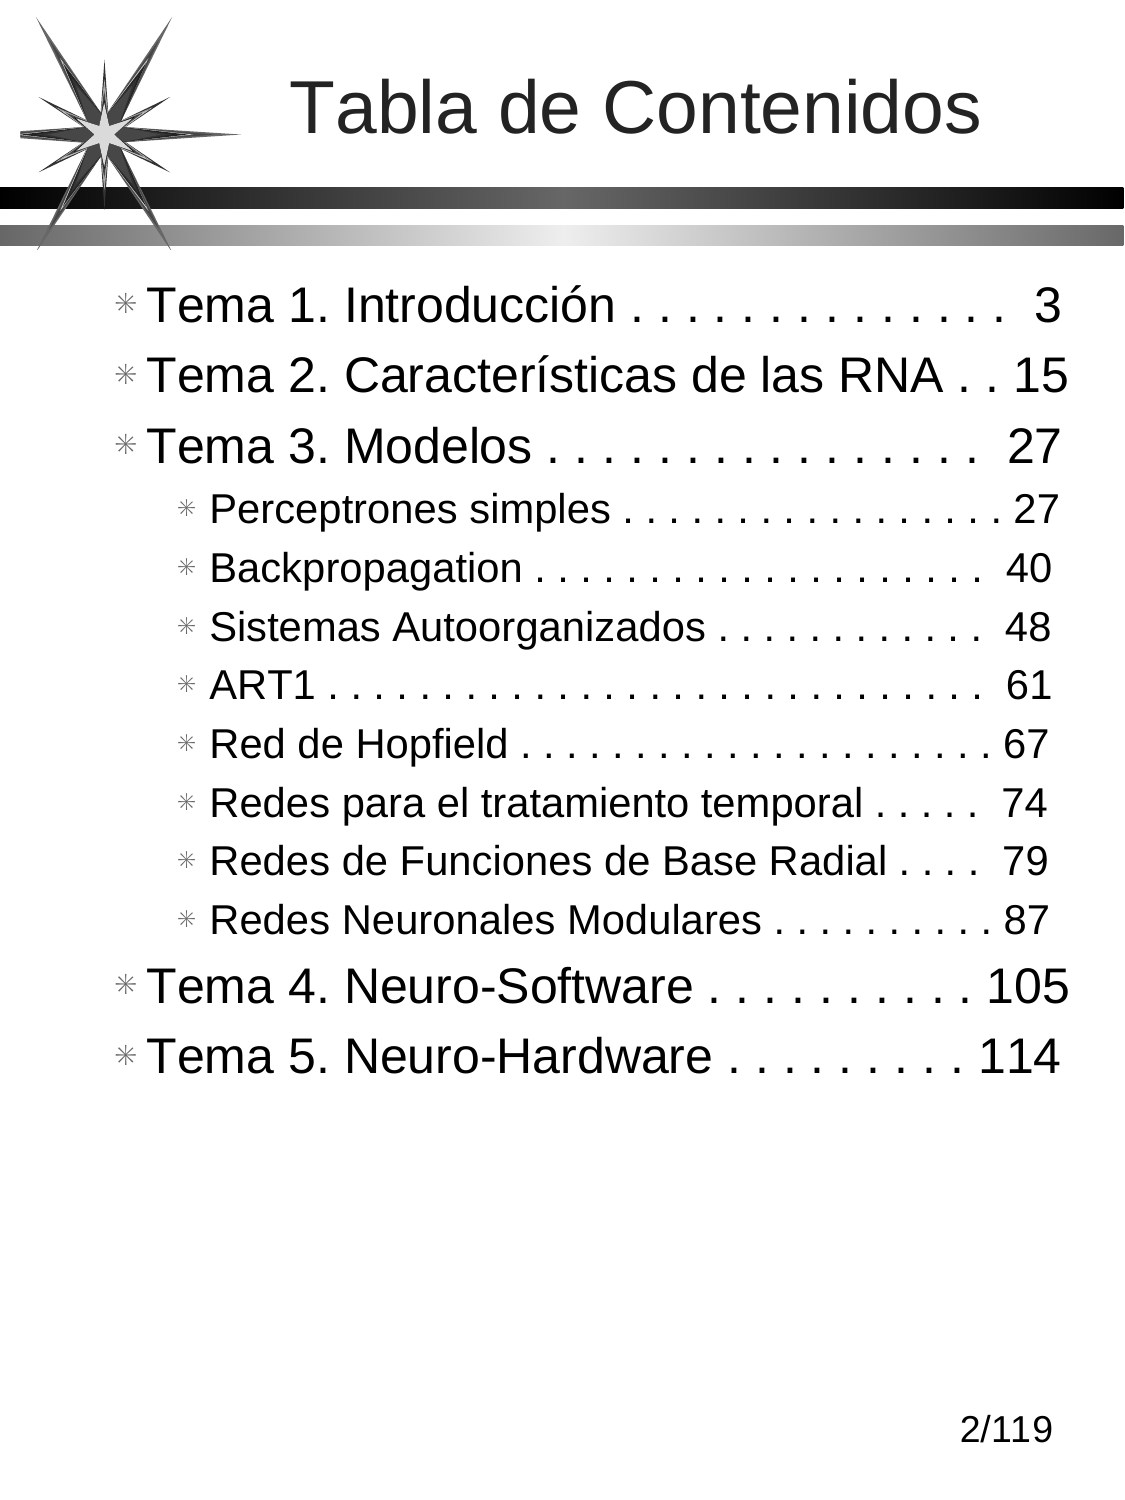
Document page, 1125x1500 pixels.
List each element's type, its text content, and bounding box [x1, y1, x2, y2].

title Tabla de Contenidos [174, 10, 1097, 203]
list Tema 1. Introducción . . . . . . . . . . . . . . 3 Tema 2. Características de las RNA . . 15 Tema 3. Modelos . . . . . . . . . . . . . . . . 27 Perceptrones simples . . . . . . . . . . . . . . . . . 27 Backpropagation . . . . . . . . . . . . . . . . . . . . 40 Sistemas Autoorganizados . . . . . . . . . . . . 48 ART1 . . . . . . . . . . . . . . . . . . . . . . . . . . . . . 61 Red de Hopfield . . . . . . . . . . . . . . . . . . . . . 67 Redes para el tratamiento temporal . . . . . 74 Redes de Funciones de Base Radial . . . . 79 Redes Neuronales Modulares . . . . . . . . . . 87 Tema 4. Neuro-Software . . . . . . . . . . 105 Tema 5. Neuro-Hardware . . . . . . . . . 114 [37, 275, 1075, 1451]
